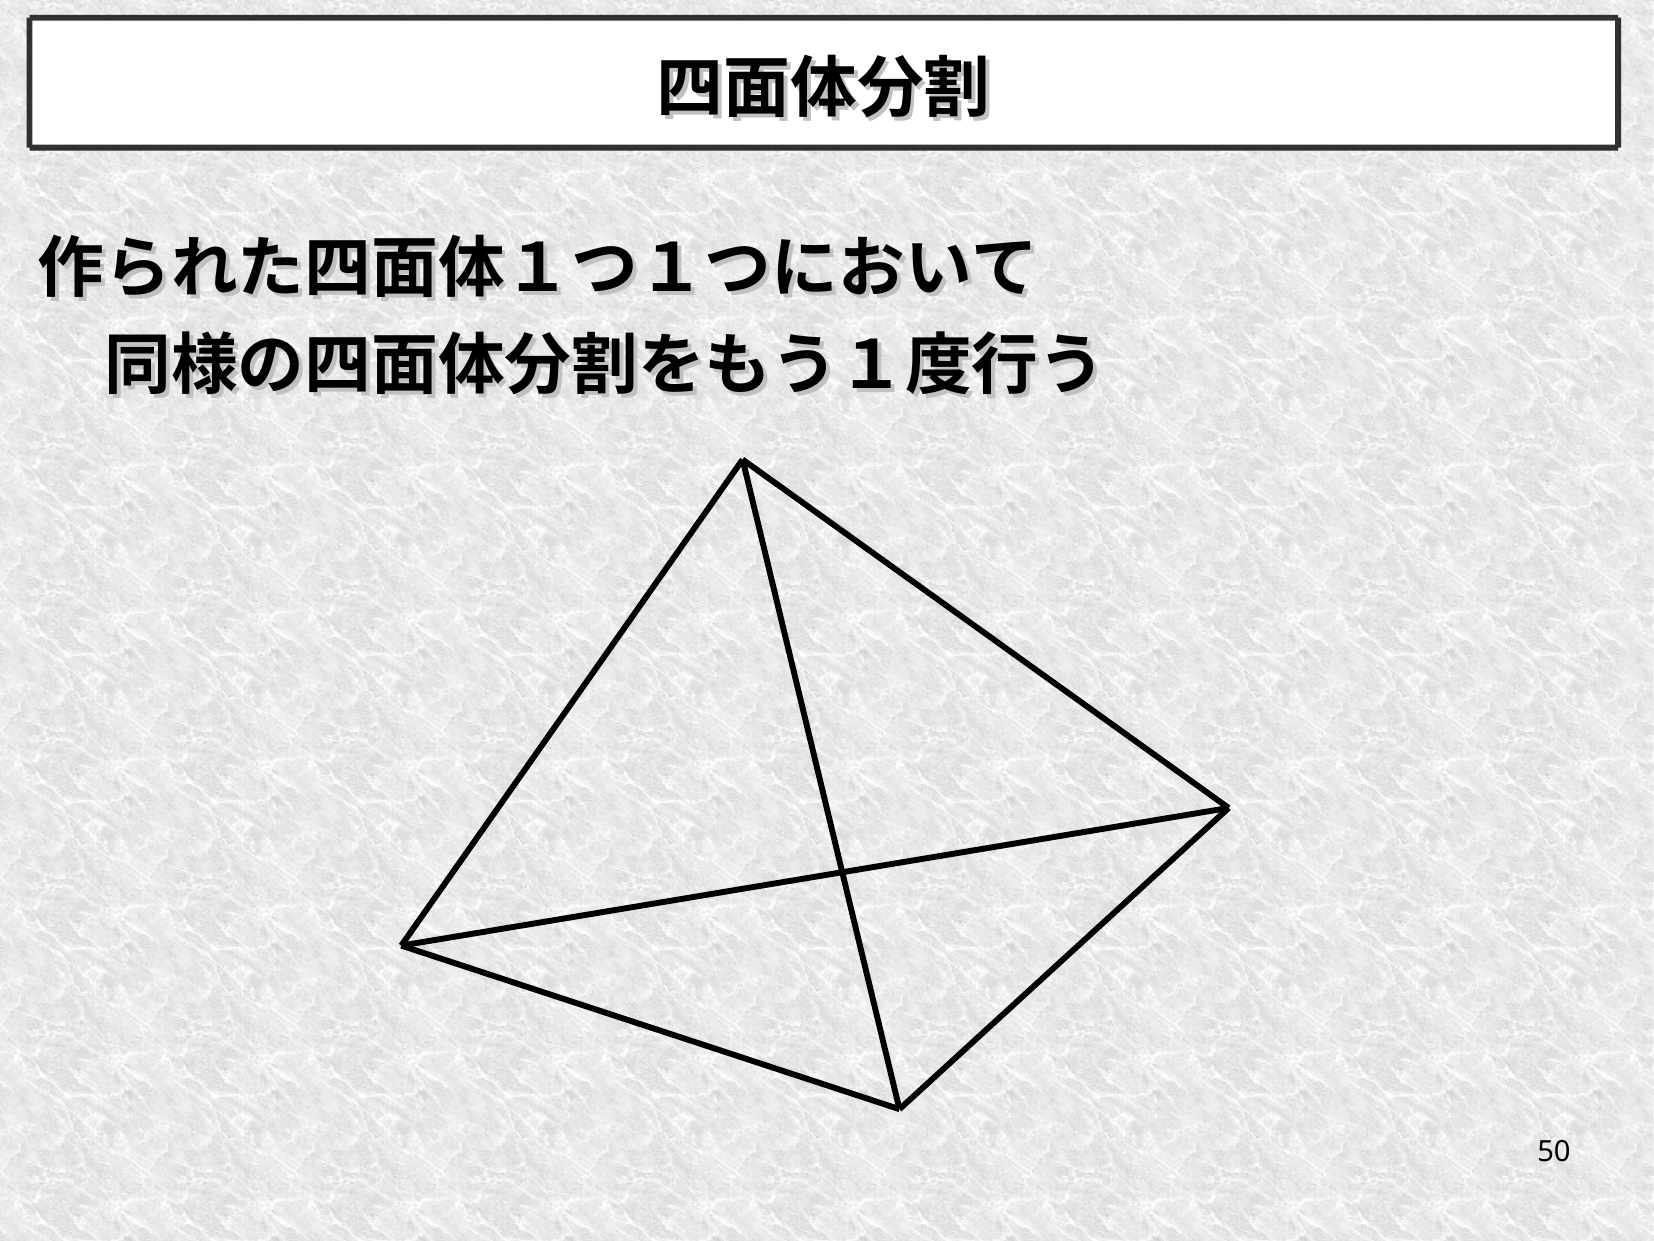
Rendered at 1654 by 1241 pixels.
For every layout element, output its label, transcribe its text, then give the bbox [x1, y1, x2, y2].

text_box 四面体分割 [29, 17, 1619, 148]
picture [0, 0, 1654, 1241]
text_box 作られた四面体１つ１つにおいて 同様の四面体分割をもう１度行う [22, 206, 1105, 369]
